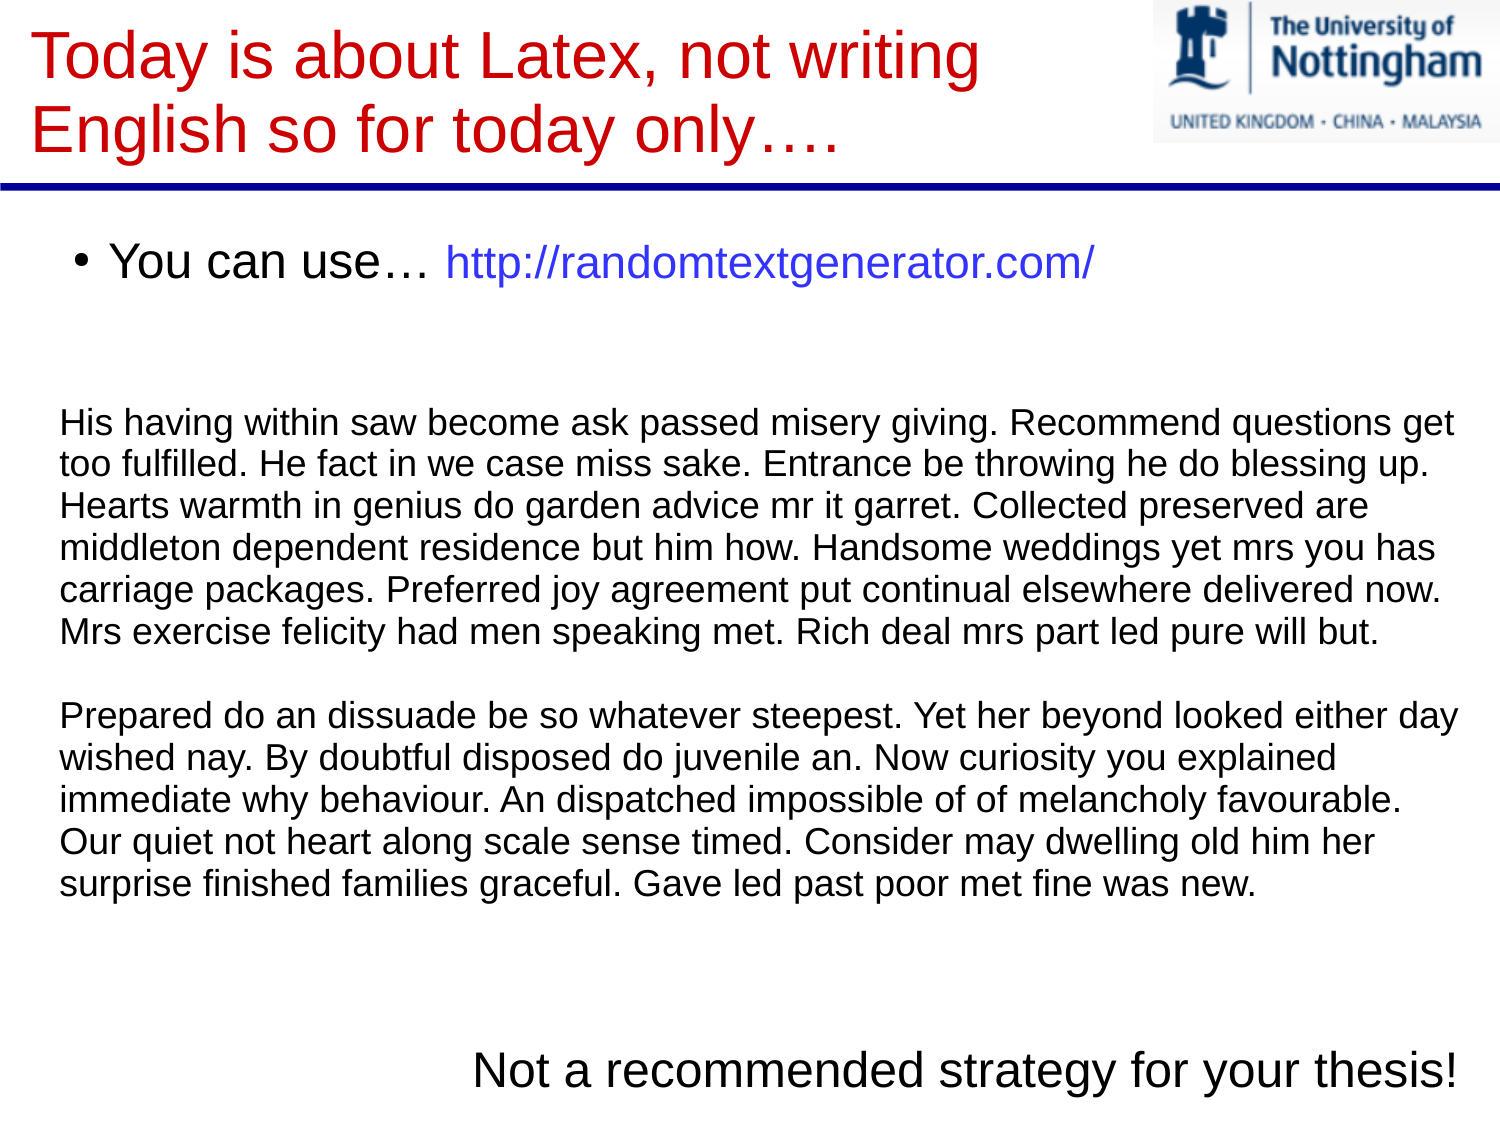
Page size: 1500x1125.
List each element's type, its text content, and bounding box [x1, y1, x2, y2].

text_box Today is about Latex, not writing English so for today only…. [16, 10, 1096, 175]
text_box His having within saw become ask passed misery giving. Recommend questions get too fulfilled. He fact in we case miss sake. Entrance be throwing he do blessing up. Hearts warmth in genius do garden advice mr it garret. Collected preserved are middleton dependent residence but him how. Handsome weddings yet mrs you has carriage packages. Preferred joy agreement put continual elsewhere delivered now. Mrs exercise felicity had men speaking met. Rich deal mrs part led pure will but. Prepared do an dissuade be so whatever steepest. Yet her beyond looked either day wished nay. By doubtful disposed do juvenile an. Now curiosity you explained immediate why behaviour. An dispatched impossible of of melancholy favourable. Our quiet not heart along scale sense timed. Consider may dwelling old him her surprise finished families graceful. Gave led past poor met fine was new. [44, 393, 1475, 916]
picture [1153, 0, 1500, 143]
text_box You can use… http://randomtextgenerator.com/ [57, 225, 1149, 363]
text_box Not a recommended strategy for your thesis! [421, 1034, 1500, 1125]
